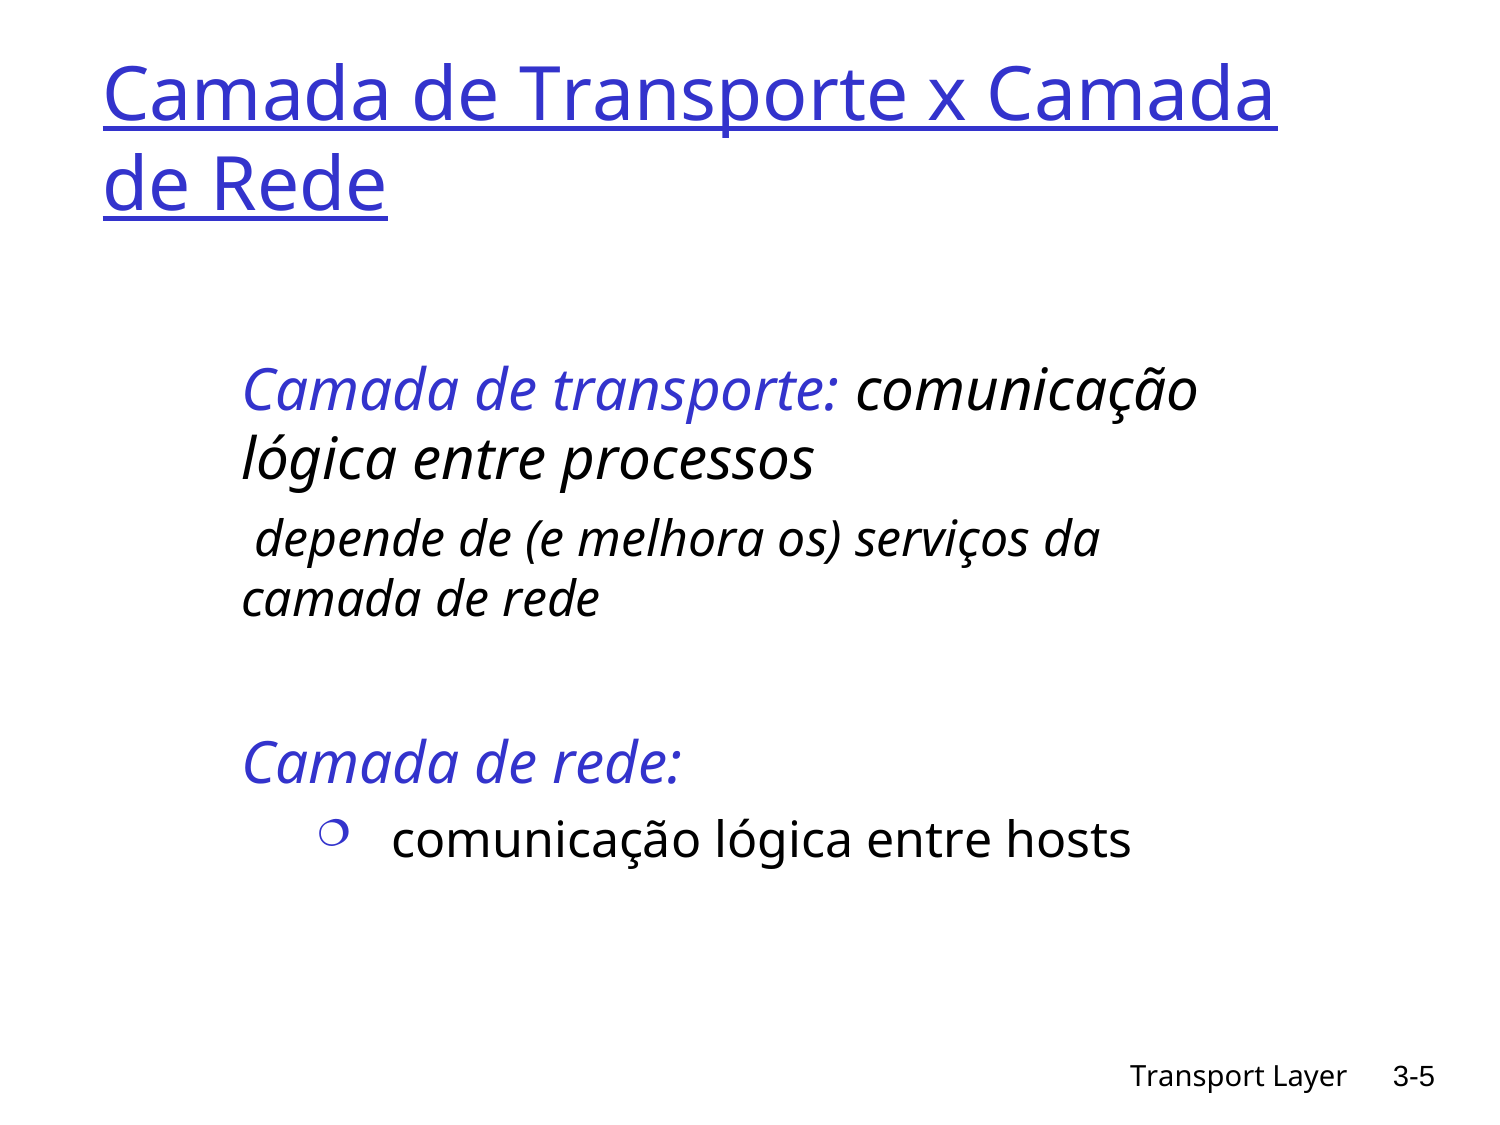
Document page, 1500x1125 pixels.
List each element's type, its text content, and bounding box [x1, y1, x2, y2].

title Camada de Transporte x Camada de Rede [87, 37, 1363, 225]
list Camada de transporte: comunicação lógica entre processos depende de (e melhora os) serviços da camada de rede Camada de rede: comunicação lógica entre hosts [226, 344, 1241, 1063]
text_box Transport Layer [887, 1050, 1339, 1125]
text_box 3-<número> [1339, 1050, 1451, 1125]
